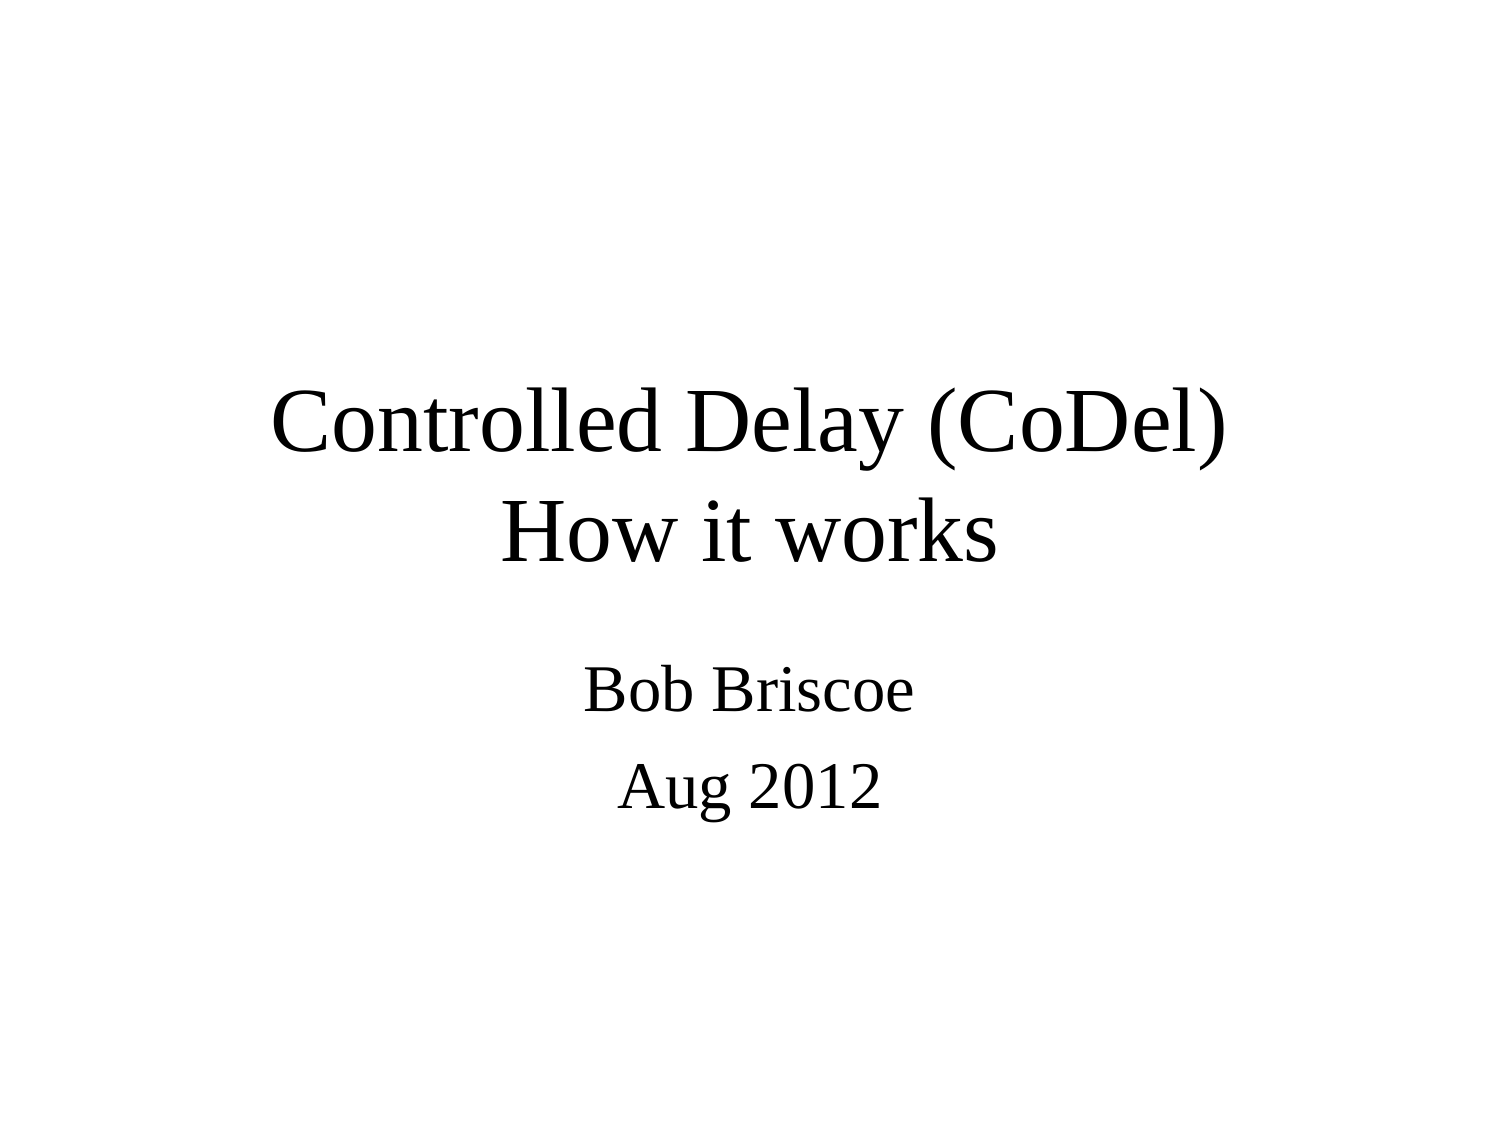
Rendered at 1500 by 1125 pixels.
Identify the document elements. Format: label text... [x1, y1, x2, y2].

text_box Bob Briscoe Aug 2012 [225, 637, 1275, 925]
text_box Controlled Delay (CoDel) How it works [112, 349, 1388, 591]
